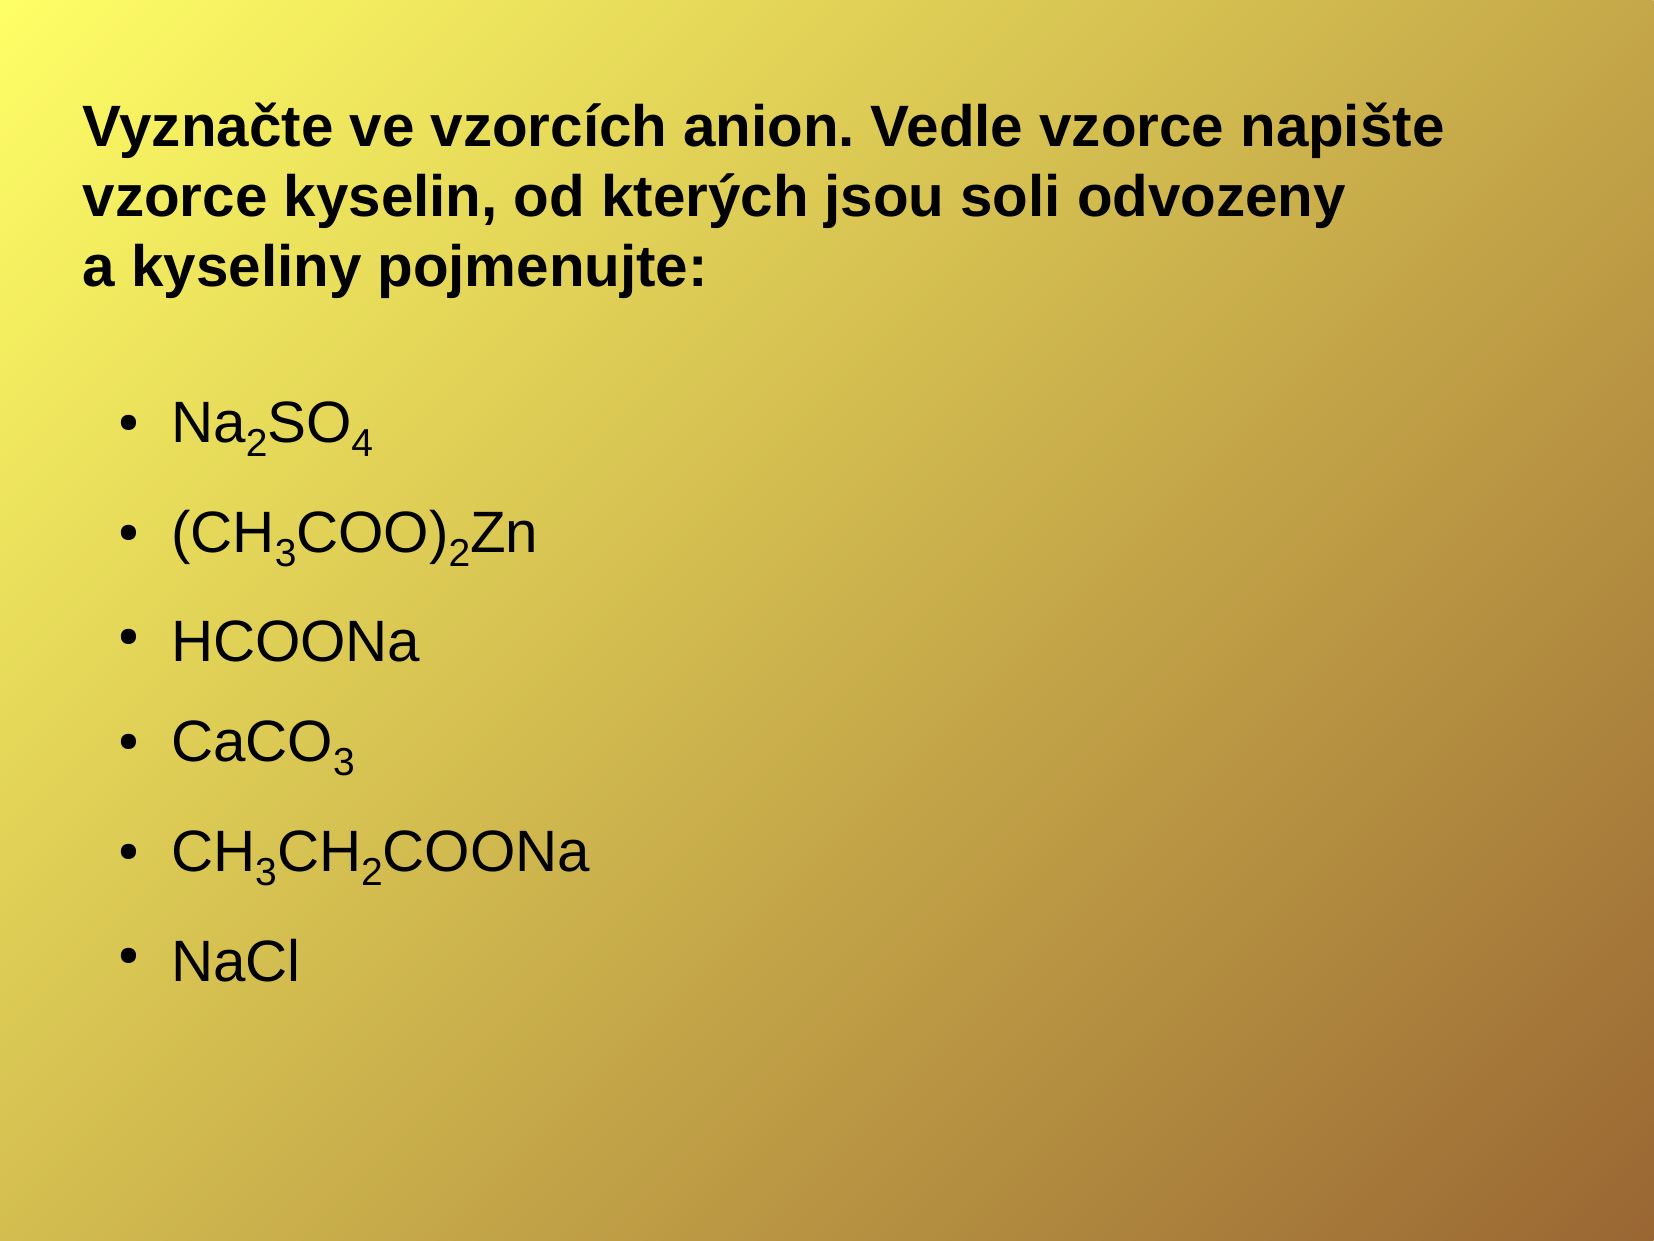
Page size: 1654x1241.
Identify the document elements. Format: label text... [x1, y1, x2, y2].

title Vyznačte ve vzorcích anion. Vedle vzorce napište vzorce kyselin, od kterých jsou soli odvozeny a kyseliny pojmenujte: [82, 88, 1571, 296]
list Na2SO4 (CH3COO)2Zn HCOONa CaCO3 CH3CH2COONa NaCl [82, 383, 1571, 997]
